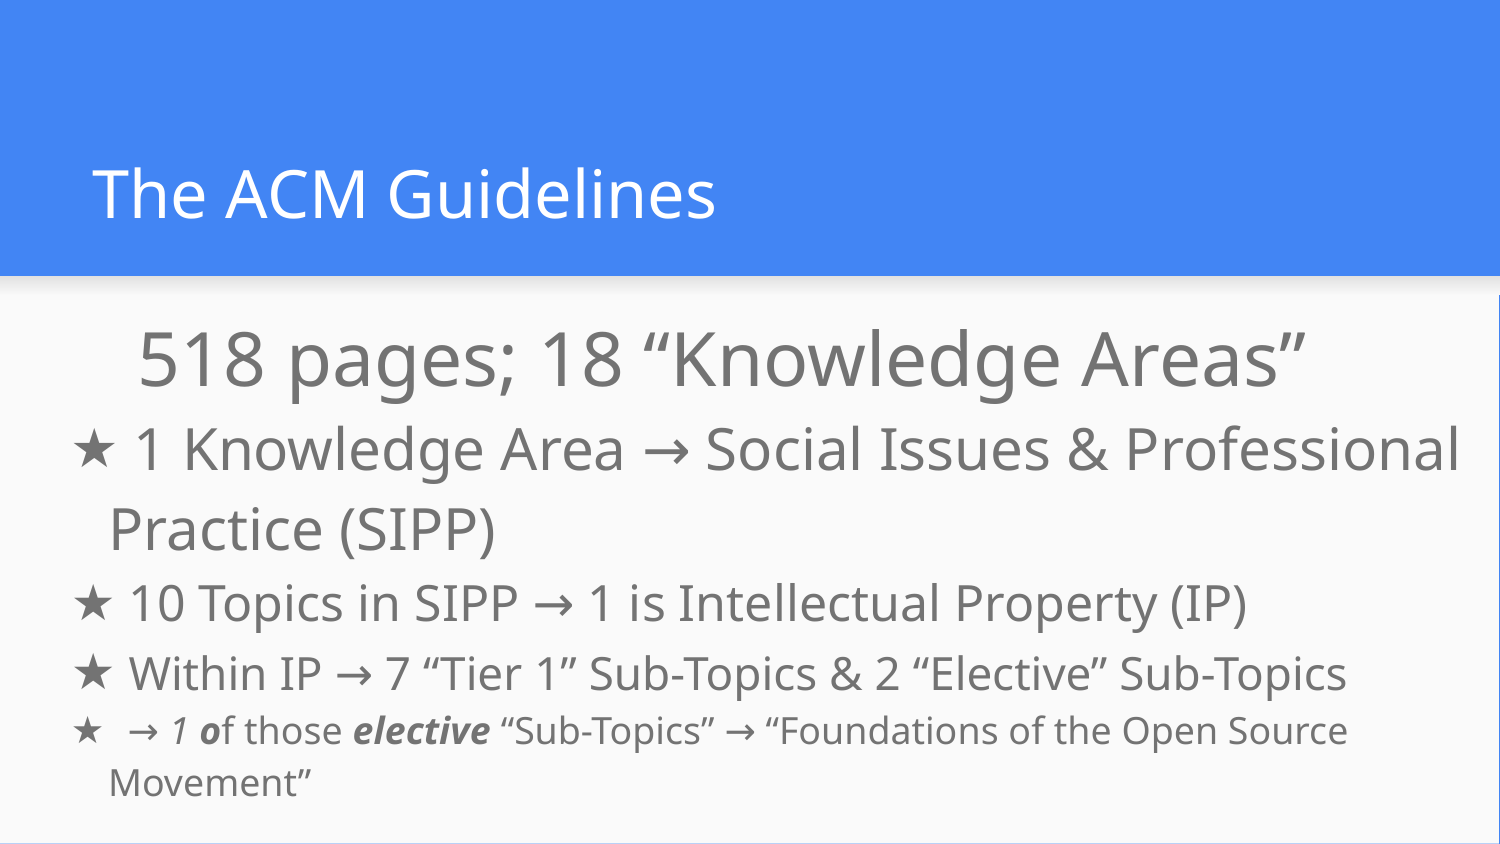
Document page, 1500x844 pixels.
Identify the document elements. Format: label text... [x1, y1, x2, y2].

title The ACM Guidelines [77, 121, 1427, 248]
list 518 pages; 18 “Knowledge Areas” 1 Knowledge Area → Social Issues & Professional Practice (SIPP) 10 Topics in SIPP → 1 is Intellectual Property (IP) Within IP → 7 “Tier 1” Sub-Topics & 2 “Elective” Sub-Topics → 1 of those elective “Sub-Topics” → “Foundations of the Open Source Movement” [18, 282, 1489, 728]
